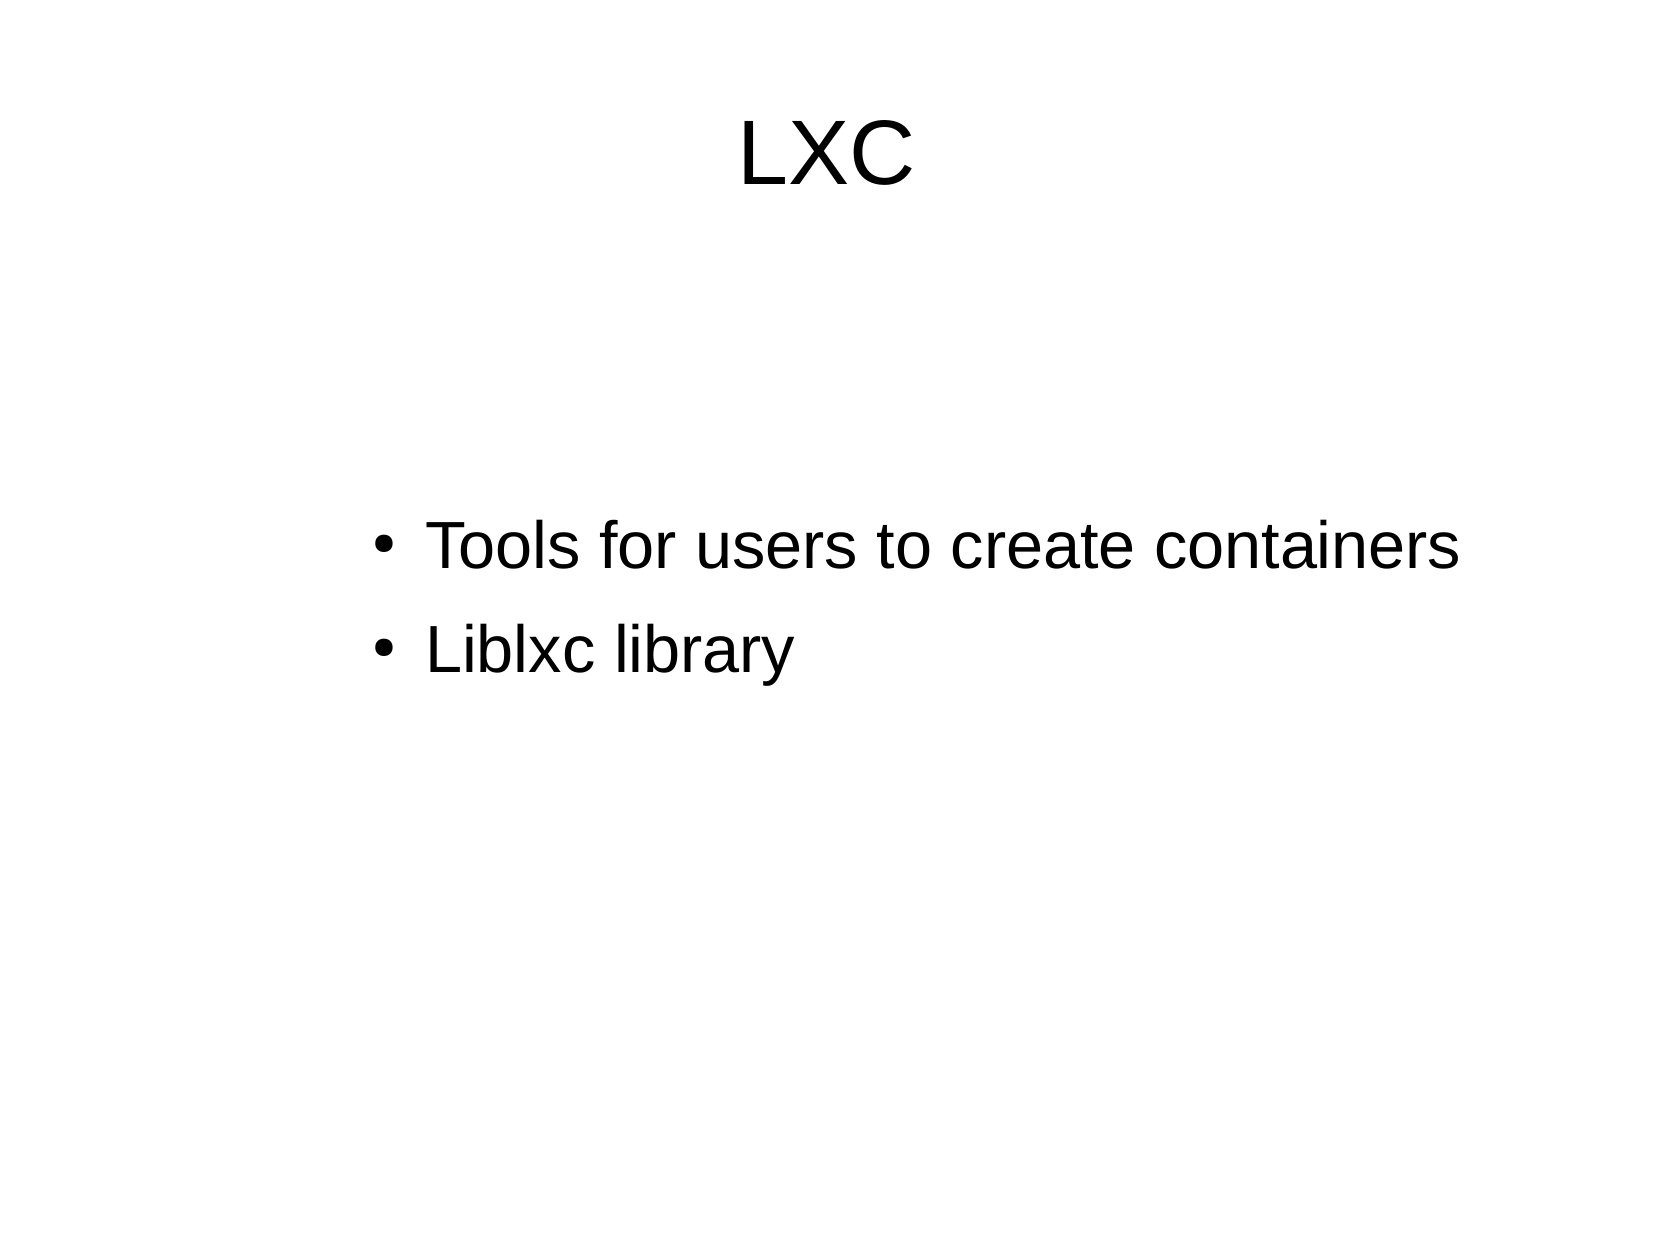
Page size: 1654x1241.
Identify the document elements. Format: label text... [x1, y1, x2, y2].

list Tools for users to create containers Liblxc library [354, 507, 1571, 1010]
title LXC [82, 49, 1571, 257]
